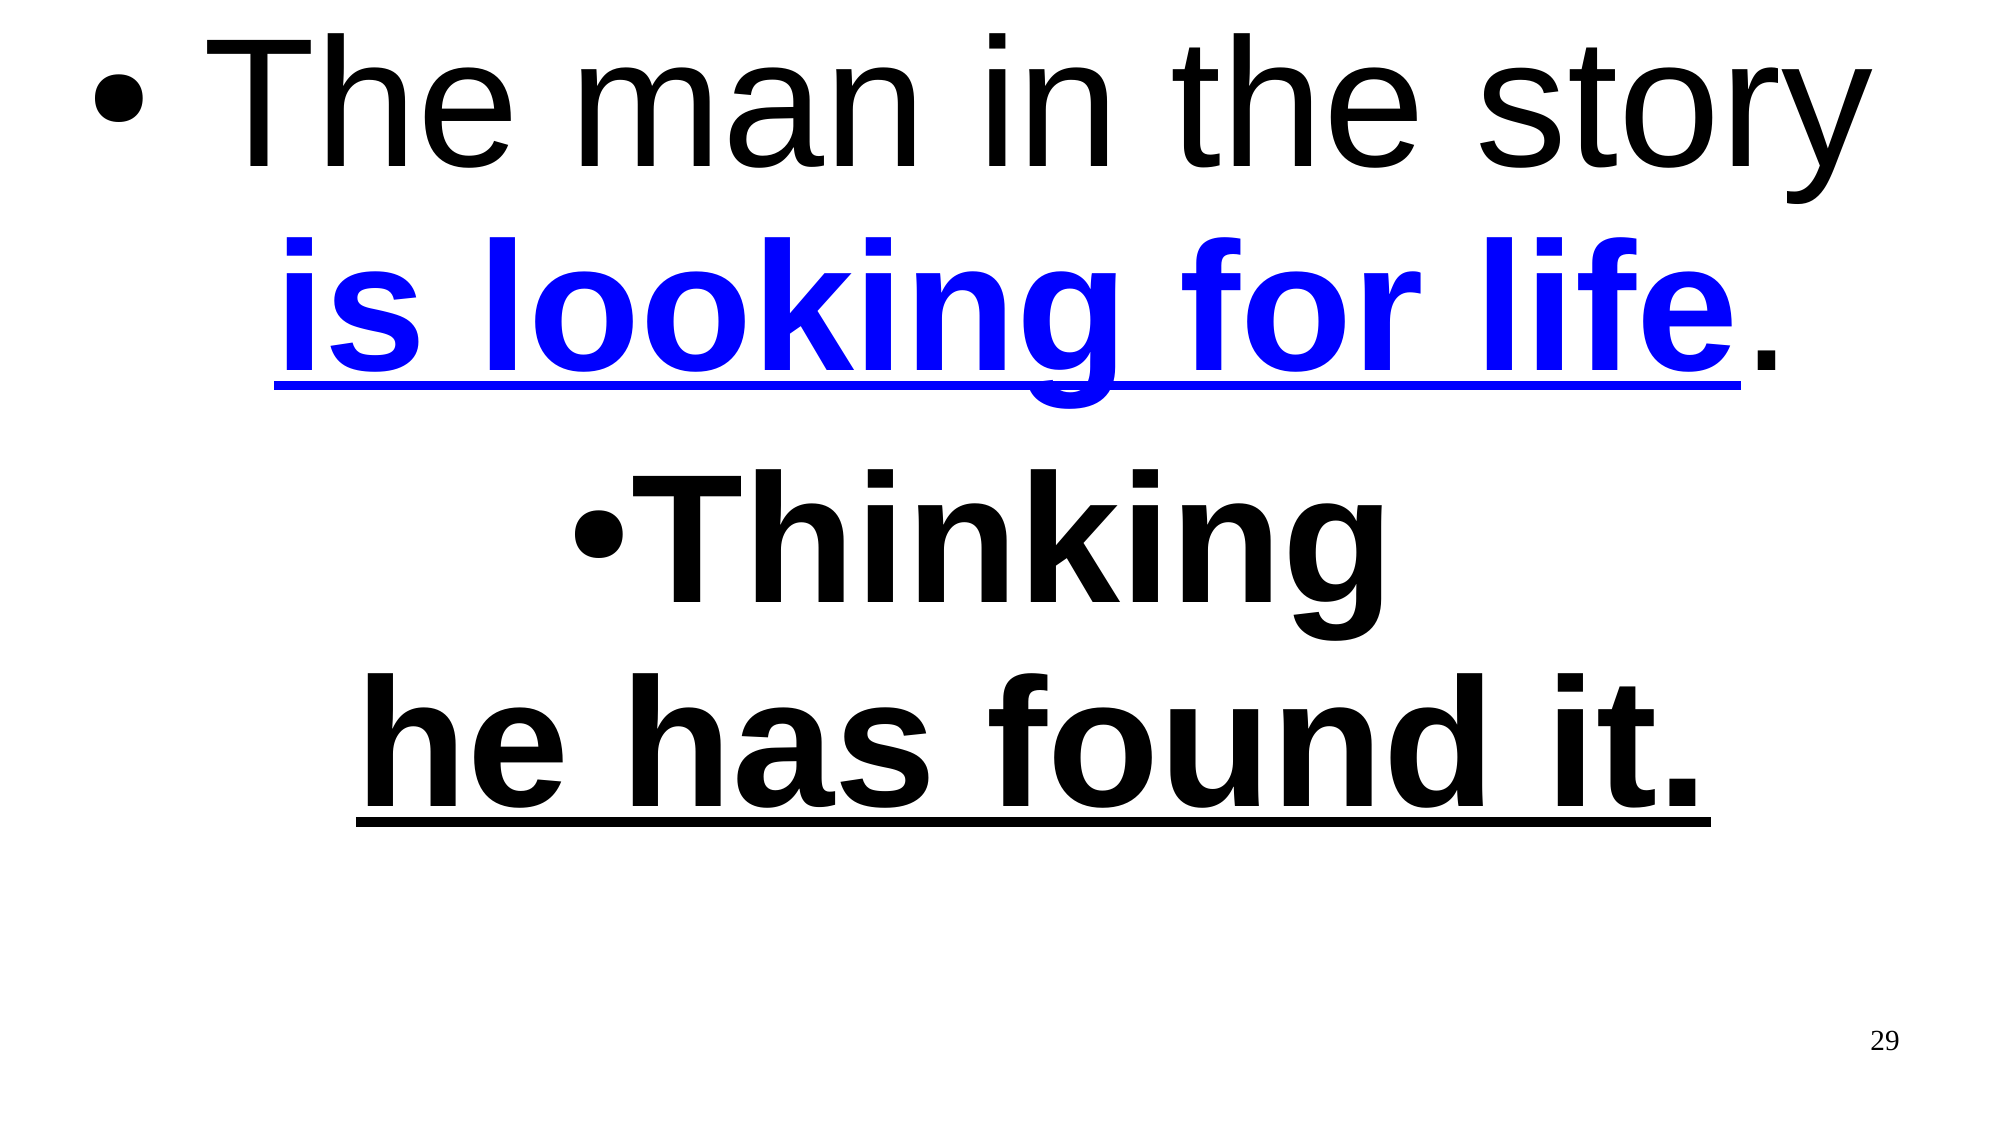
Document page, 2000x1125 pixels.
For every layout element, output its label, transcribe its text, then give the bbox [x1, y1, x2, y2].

list The man in the story is looking for life. Thinking he has found it. [0, 0, 1996, 1123]
